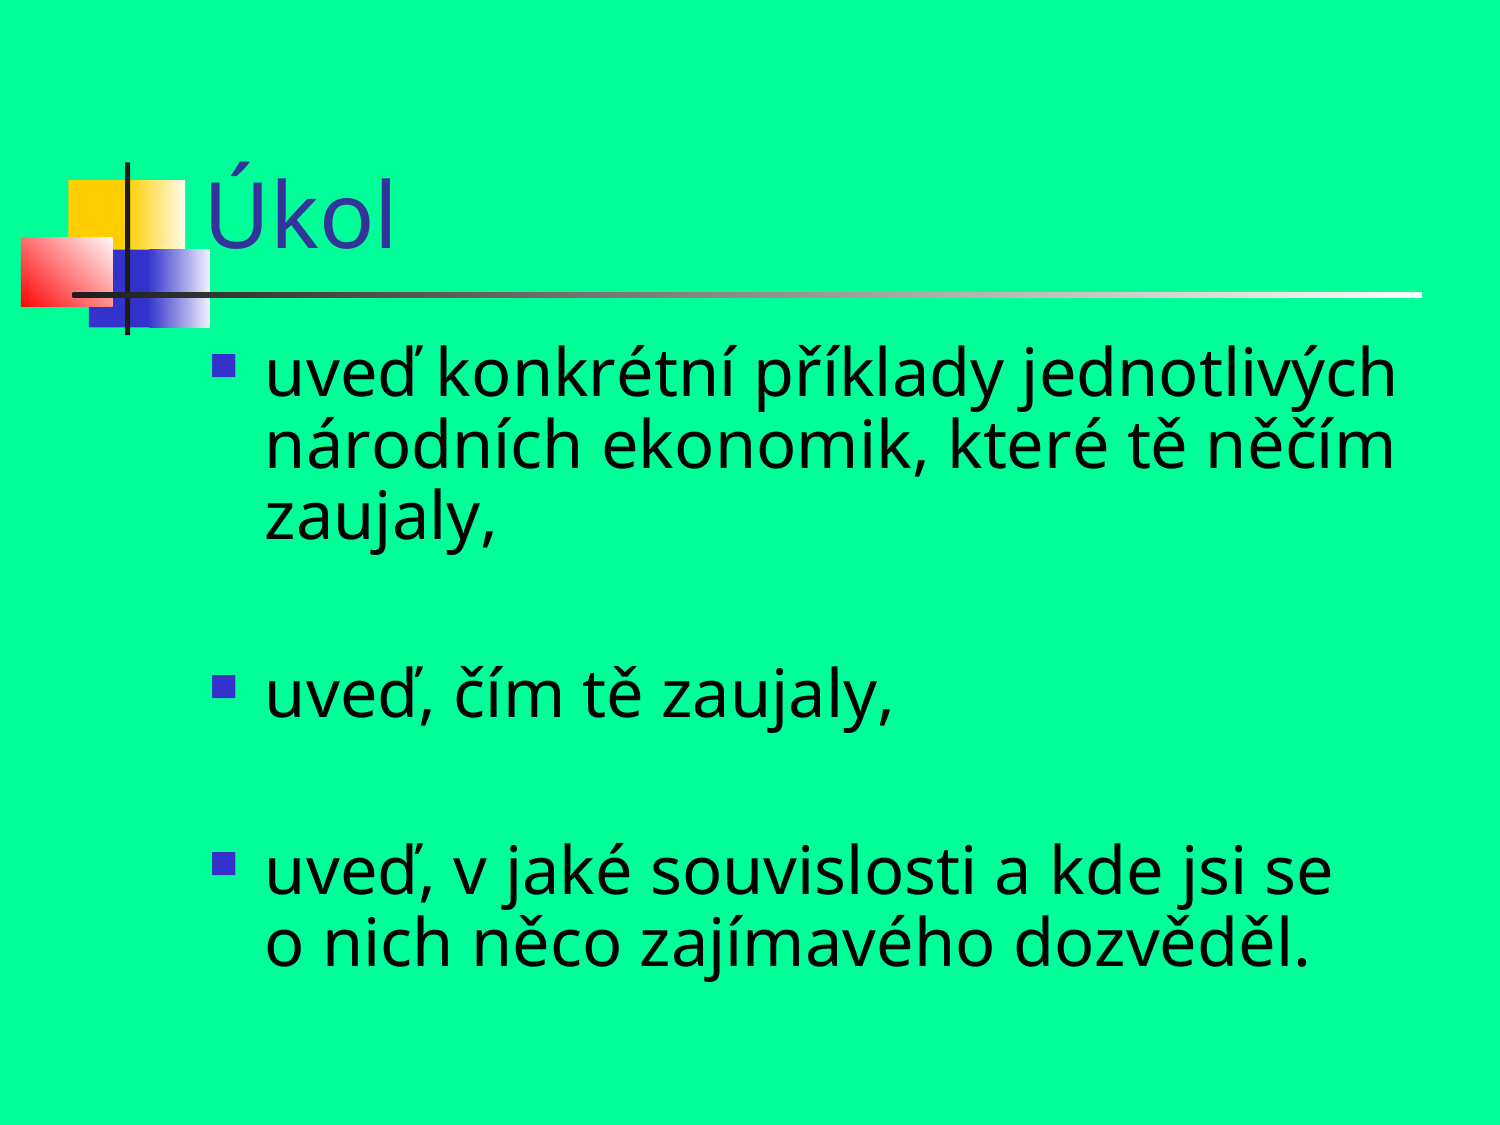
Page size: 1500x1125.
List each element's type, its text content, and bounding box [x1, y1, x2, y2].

title Úkol [188, 35, 1468, 276]
list uveď konkrétní příklady jednotlivých národních ekonomik, které tě něčím zaujaly, uveď, čím tě zaujaly, uveď, v jaké souvislosti a kde jsi se o nich něco zajímavého dozvěděl. [193, 331, 1469, 1007]
